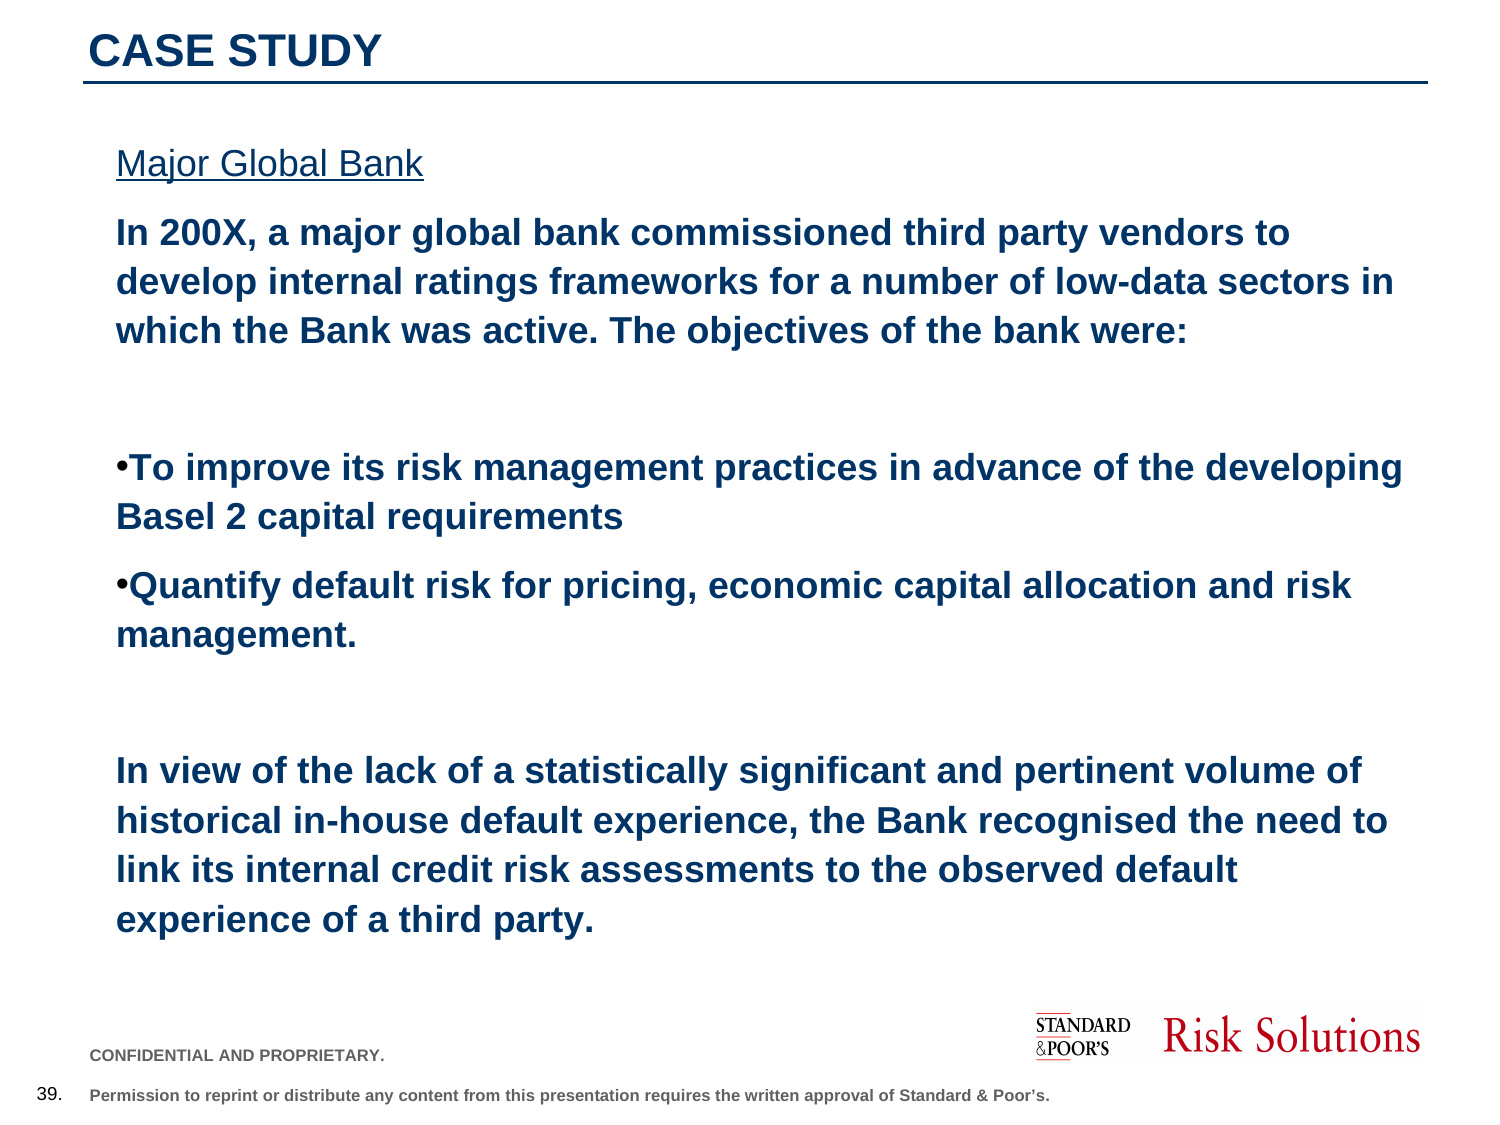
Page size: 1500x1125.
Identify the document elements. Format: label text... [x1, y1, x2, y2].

title CASE STUDY [73, 8, 1429, 85]
list Major Global Bank In 200X, a major global bank commissioned third party vendors to develop internal ratings frameworks for a number of low-data sectors in which the Bank was active. The objectives of the bank were: To improve its risk management practices in advance of the developing Basel 2 capital requirements Quantify default risk for pricing, economic capital allocation and risk management. In view of the lack of a statistically significant and pertinent volume of historical in-house default experience, the Bank recognised the need to link its internal credit risk assessments to the observed default experience of a third party. [38, 127, 1456, 942]
picture [1029, 1004, 1424, 1067]
